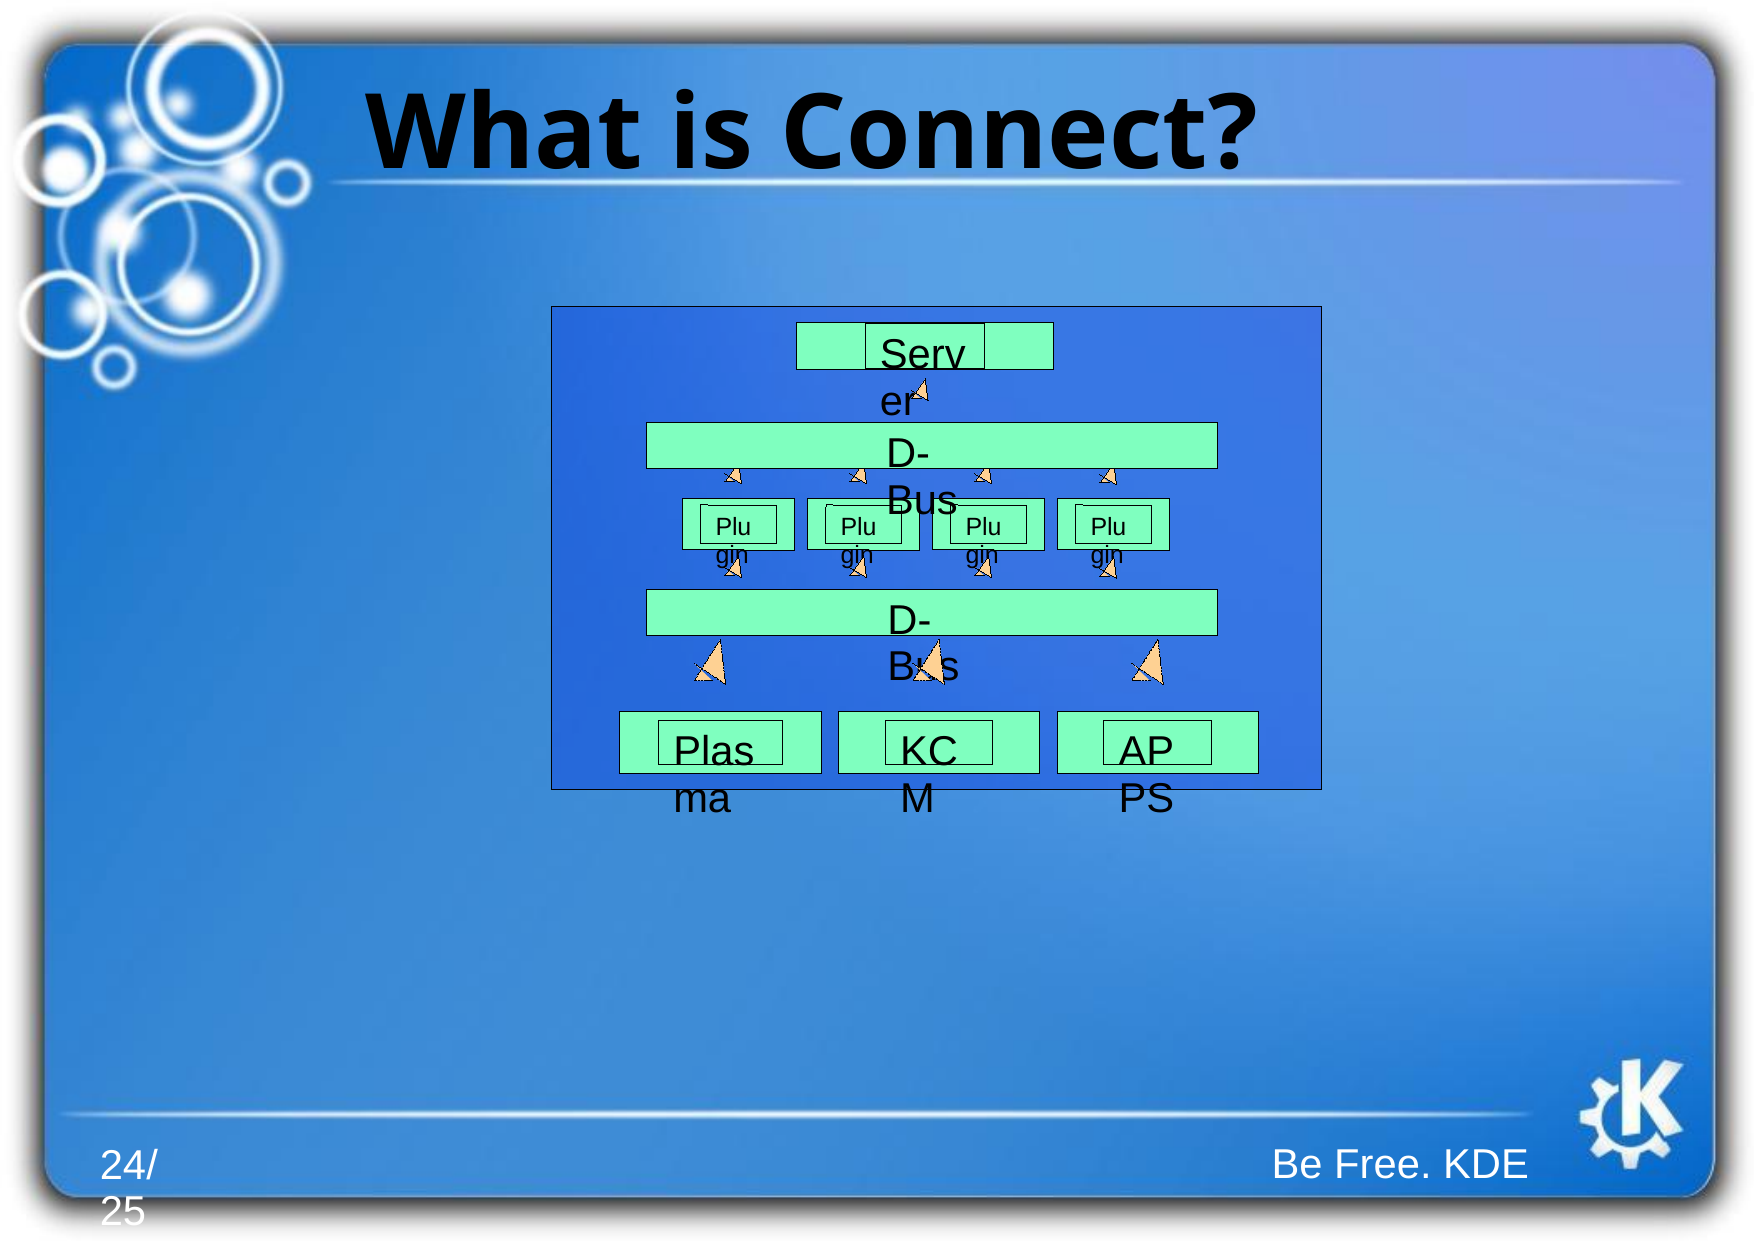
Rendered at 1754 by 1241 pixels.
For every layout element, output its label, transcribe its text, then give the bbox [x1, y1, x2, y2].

text_box KCM [885, 720, 993, 765]
text_box Plasma [658, 720, 783, 765]
title What is Connect? [350, 49, 1649, 174]
text_box D-Bus [871, 422, 993, 469]
text_box Plugin [950, 504, 1027, 544]
text_box [551, 306, 1322, 790]
text_box Plugin [1075, 504, 1152, 544]
text_box Plugin [826, 504, 902, 544]
picture [0, 0, 1754, 1241]
text_box Plugin [700, 504, 777, 544]
text_box APPS [1103, 720, 1212, 765]
text_box [1153, 786, 1167, 790]
text_box D-Bus [872, 589, 992, 636]
text_box Server [865, 323, 985, 369]
text_box [1125, 786, 1139, 790]
